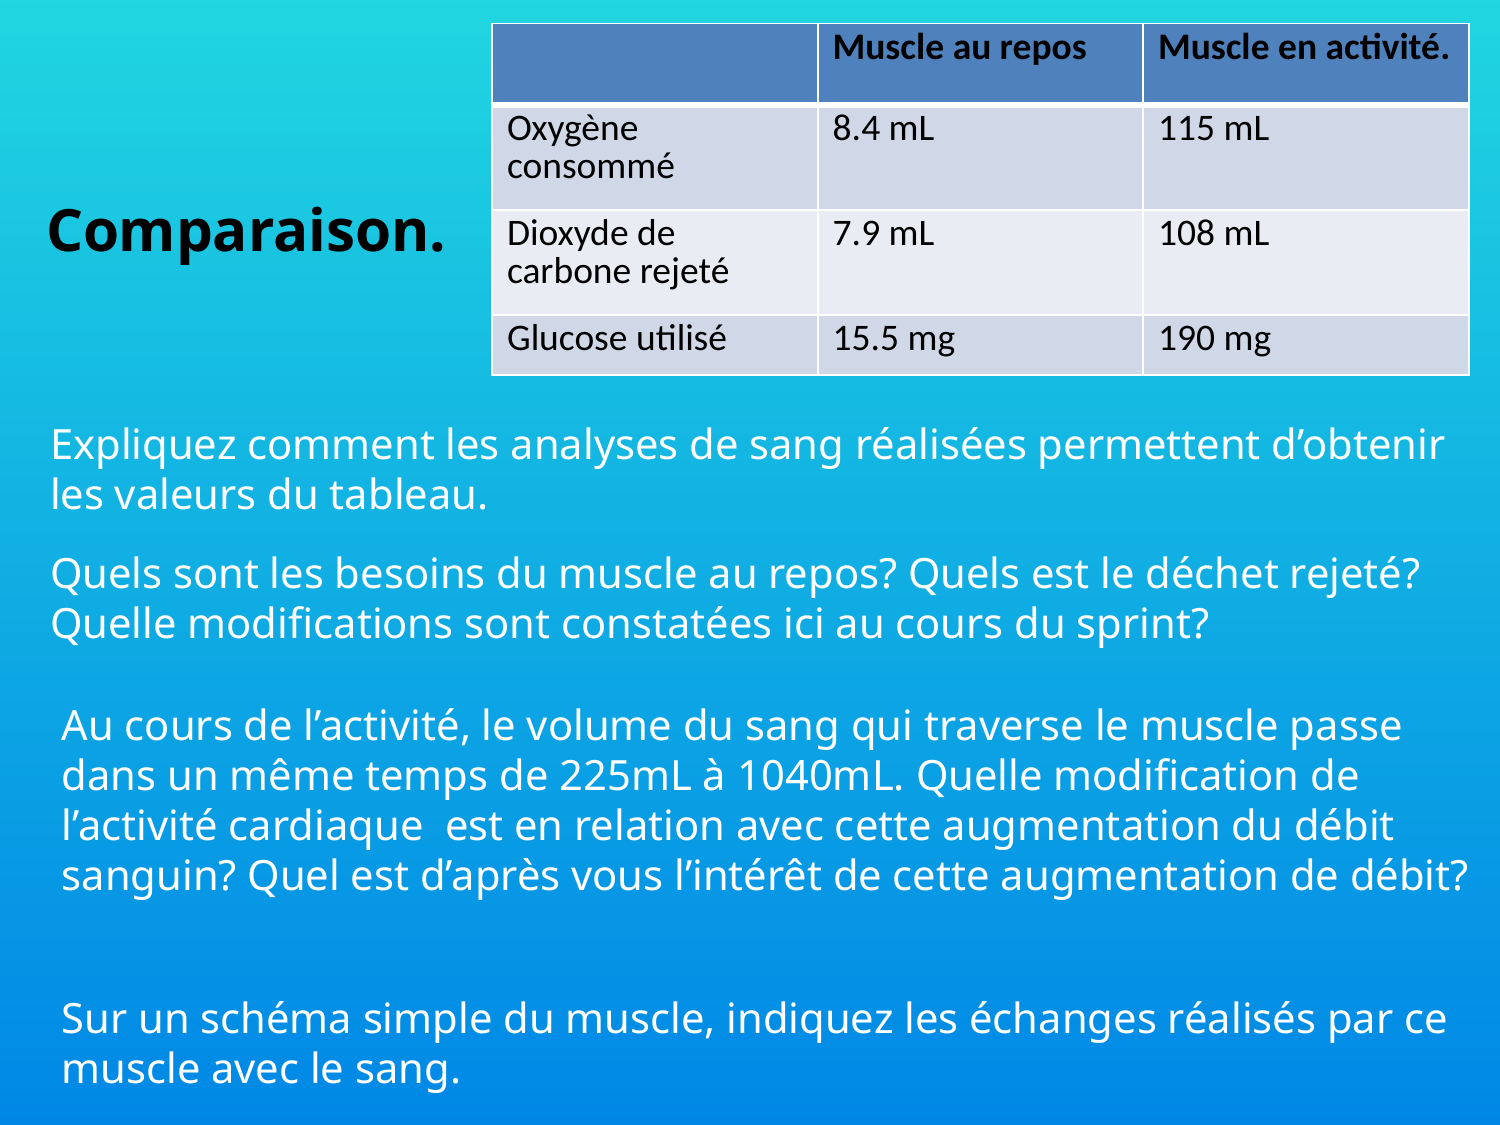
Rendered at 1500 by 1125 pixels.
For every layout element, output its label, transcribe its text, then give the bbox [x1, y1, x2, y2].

table_cell 190 mg [1144, 316, 1468, 374]
table_cell 115 mL [1144, 108, 1468, 209]
table_cell Dioxyde de carbone rejeté [493, 211, 817, 314]
title Comparaison. [0, 105, 491, 352]
table_header Muscle en activité. [1144, 24, 1468, 102]
text_box Sur un schéma simple du muscle, indiquez les échanges réalisés par ce muscle avec le sang. [46, 984, 1465, 1100]
text_box Quels sont les besoins du muscle au repos? Quels est le déchet rejeté? Quelle modifications sont constatées ici au cours du sprint? [35, 538, 1454, 654]
table_cell Glucose utilisé [493, 316, 817, 374]
table_cell 8.4 mL [819, 108, 1142, 209]
table_cell Oxygène consommé [493, 108, 817, 209]
table_cell 15.5 mg [819, 316, 1142, 374]
text_box Expliquez comment les analyses de sang réalisées permettent d’obtenir les valeurs du tableau. [35, 410, 1465, 525]
table_cell 108 mL [1144, 211, 1468, 314]
text_box Au cours de l’activité, le volume du sang qui traverse le muscle passe dans un même temps de 225mL à 1040mL. Quelle modification de l’activité cardiaque est en relation avec cette augmentation du débit sanguin? Quel est d’après vous l’intérêt de cette augmentation de débit? [46, 691, 1500, 907]
table_cell 7.9 mL [819, 211, 1142, 314]
table_header [493, 24, 817, 102]
table_header Muscle au repos [819, 24, 1142, 102]
